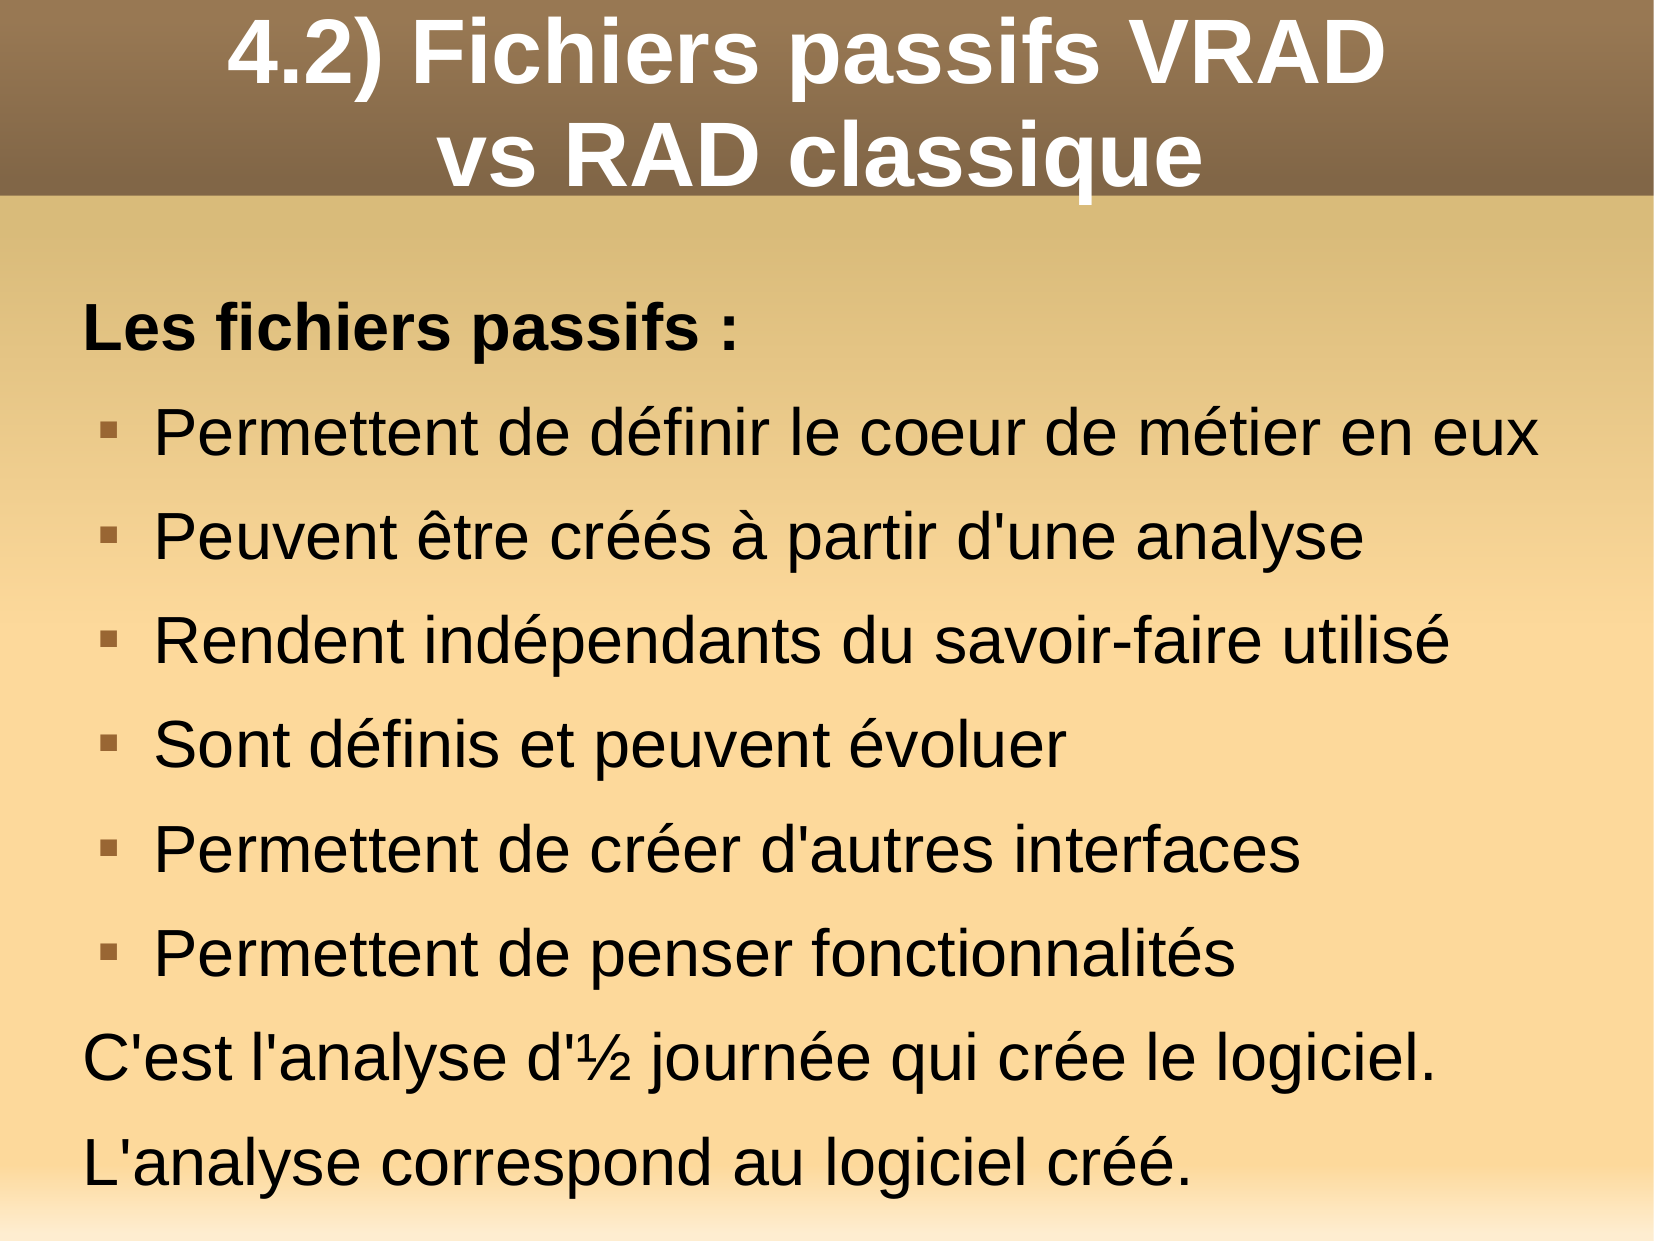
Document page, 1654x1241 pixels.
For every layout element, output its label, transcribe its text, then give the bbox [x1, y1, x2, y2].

list Les fichiers passifs : Permettent de définir le coeur de métier en eux Peuvent être créés à partir d'une analyse Rendent indépendants du savoir-faire utilisé Sont définis et peuvent évoluer Permettent de créer d'autres interfaces Permettent de penser fonctionnalités C'est l'analyse d'½ journée qui crée le logiciel. L'analyse correspond au logiciel créé. [82, 290, 1571, 1200]
picture [0, 0, 1654, 1241]
title 4.2) Fichiers passifs VRAD vs RAD classique [76, 1, 1565, 207]
